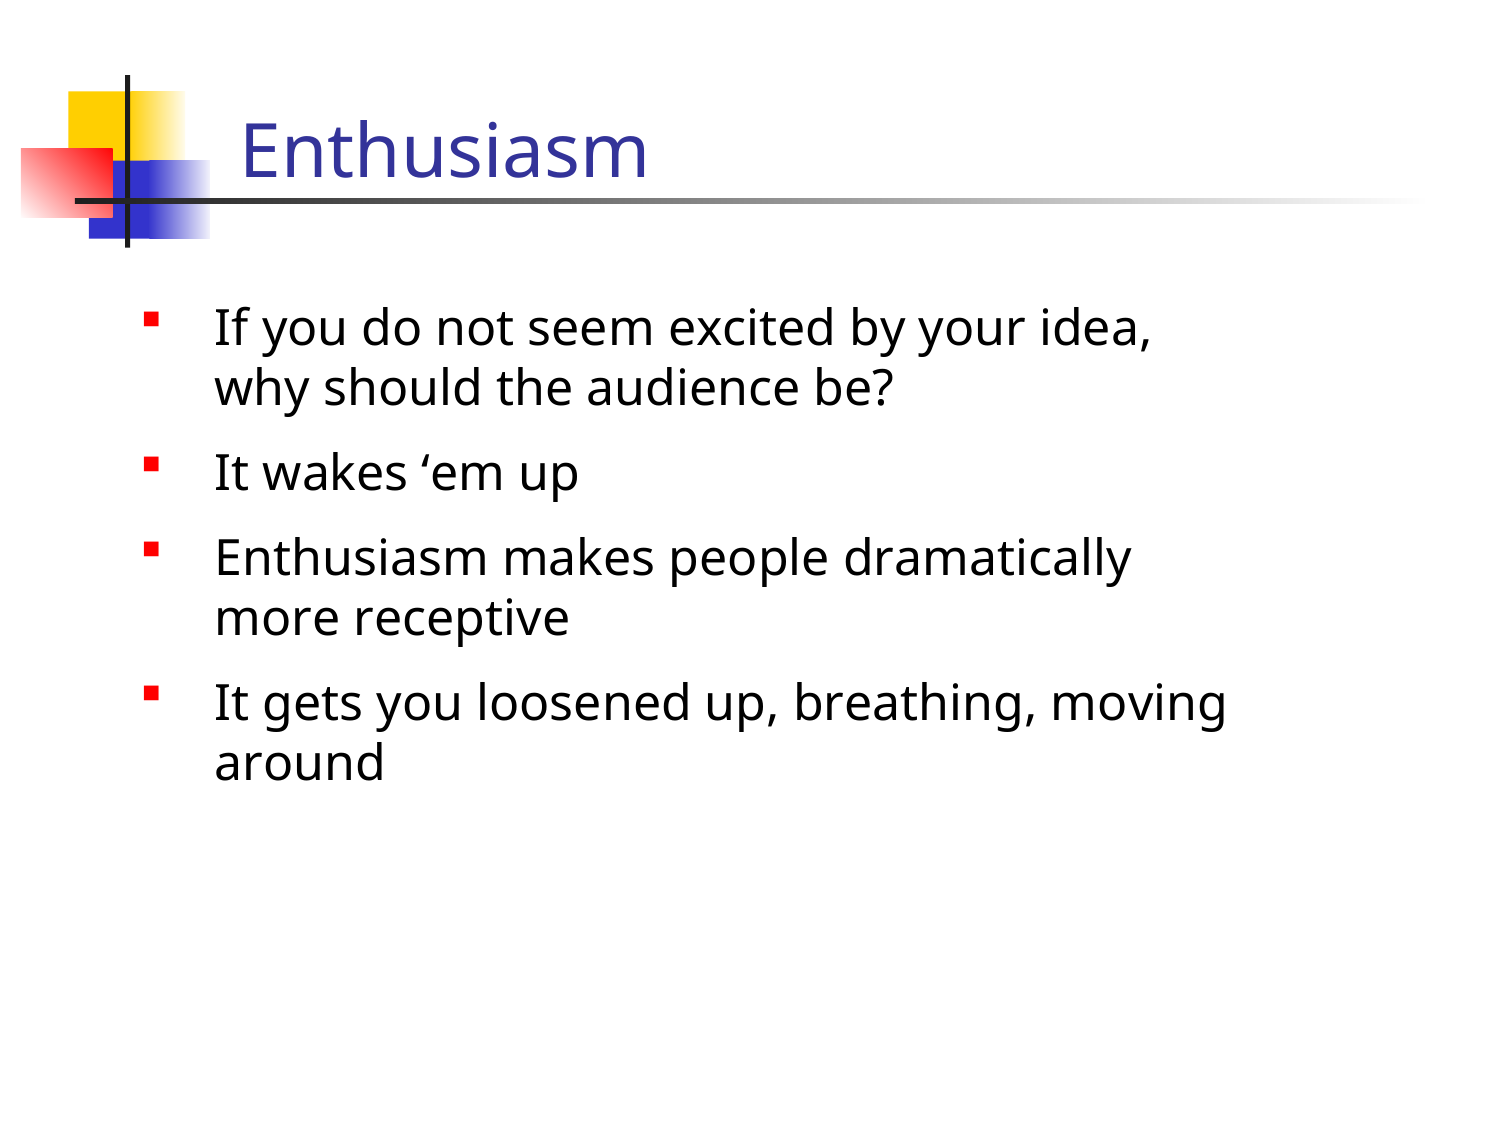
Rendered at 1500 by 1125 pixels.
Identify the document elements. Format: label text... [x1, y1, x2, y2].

title Enthusiasm [224, 12, 1500, 200]
text_box If you do not seem excited by your idea, why should the audience be? It wakes ‘em up Enthusiasm makes people dramatically more receptive It gets you loosened up, breathing, moving around [124, 287, 1263, 798]
